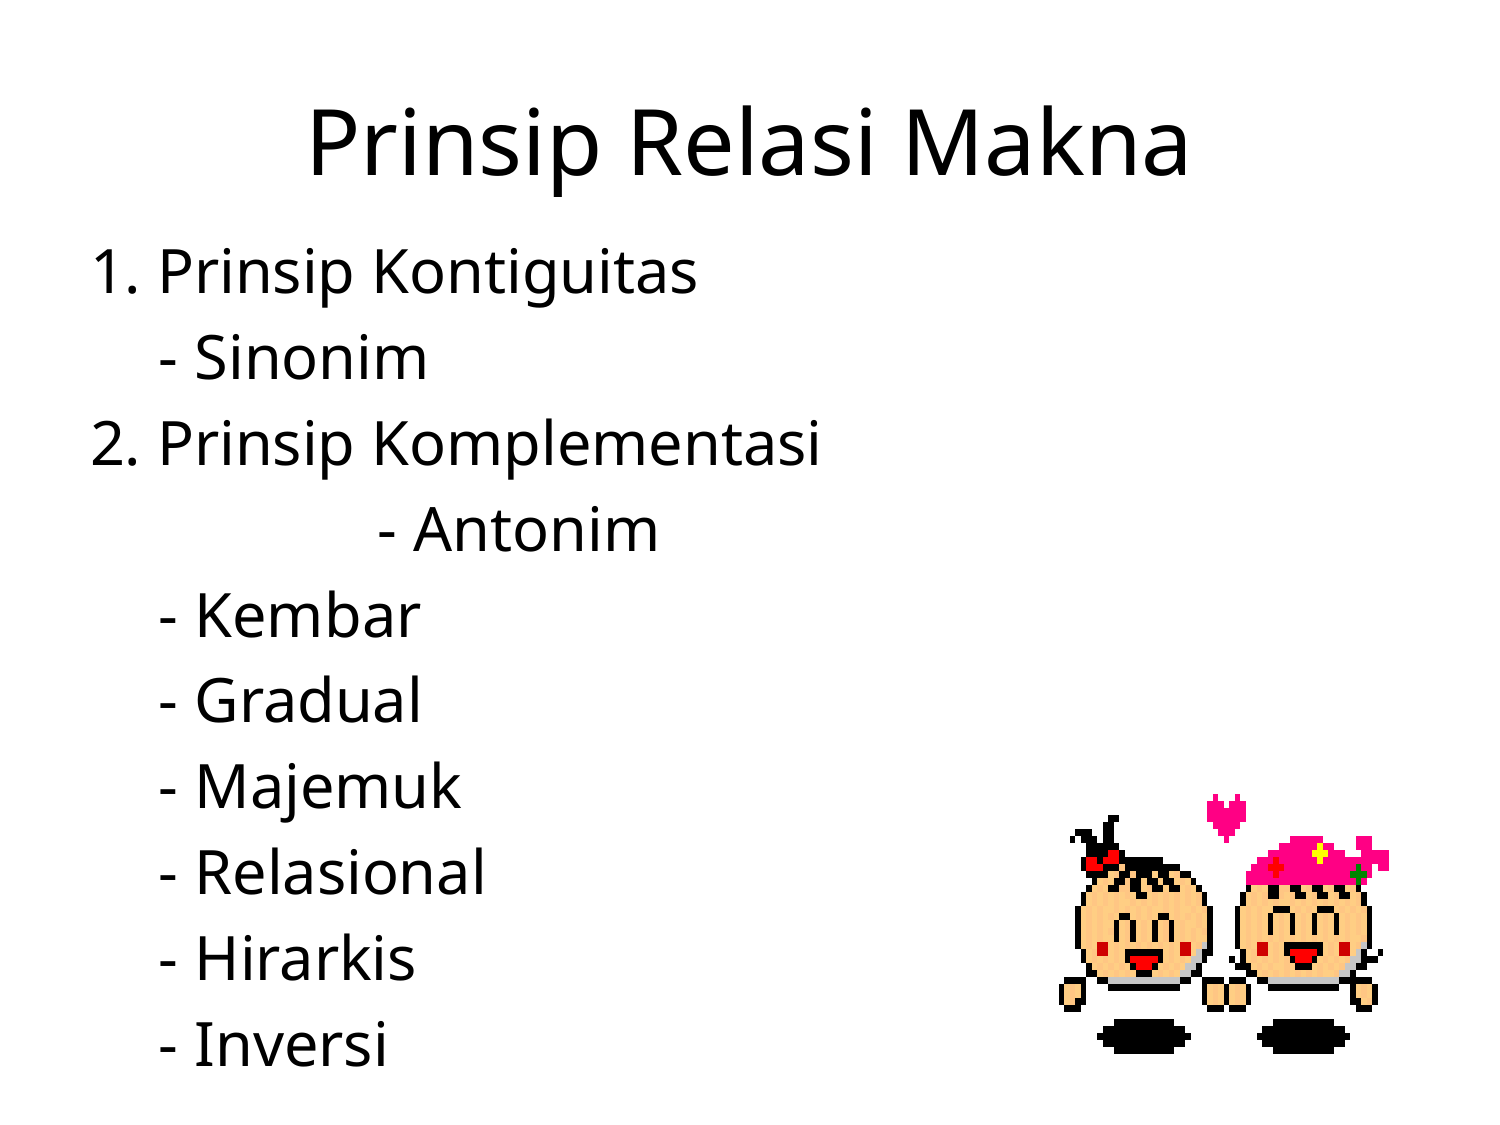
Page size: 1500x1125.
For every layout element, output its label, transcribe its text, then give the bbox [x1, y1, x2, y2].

picture [1054, 787, 1411, 1069]
title Prinsip Relasi Makna [75, 45, 1425, 224]
list 1. Prinsip Kontiguitas - Sinonim 2. Prinsip Komplementasi - Antonim - Kembar - Gradual - Majemuk - Relasional - Hirarkis - Inversi [75, 224, 1425, 1088]
